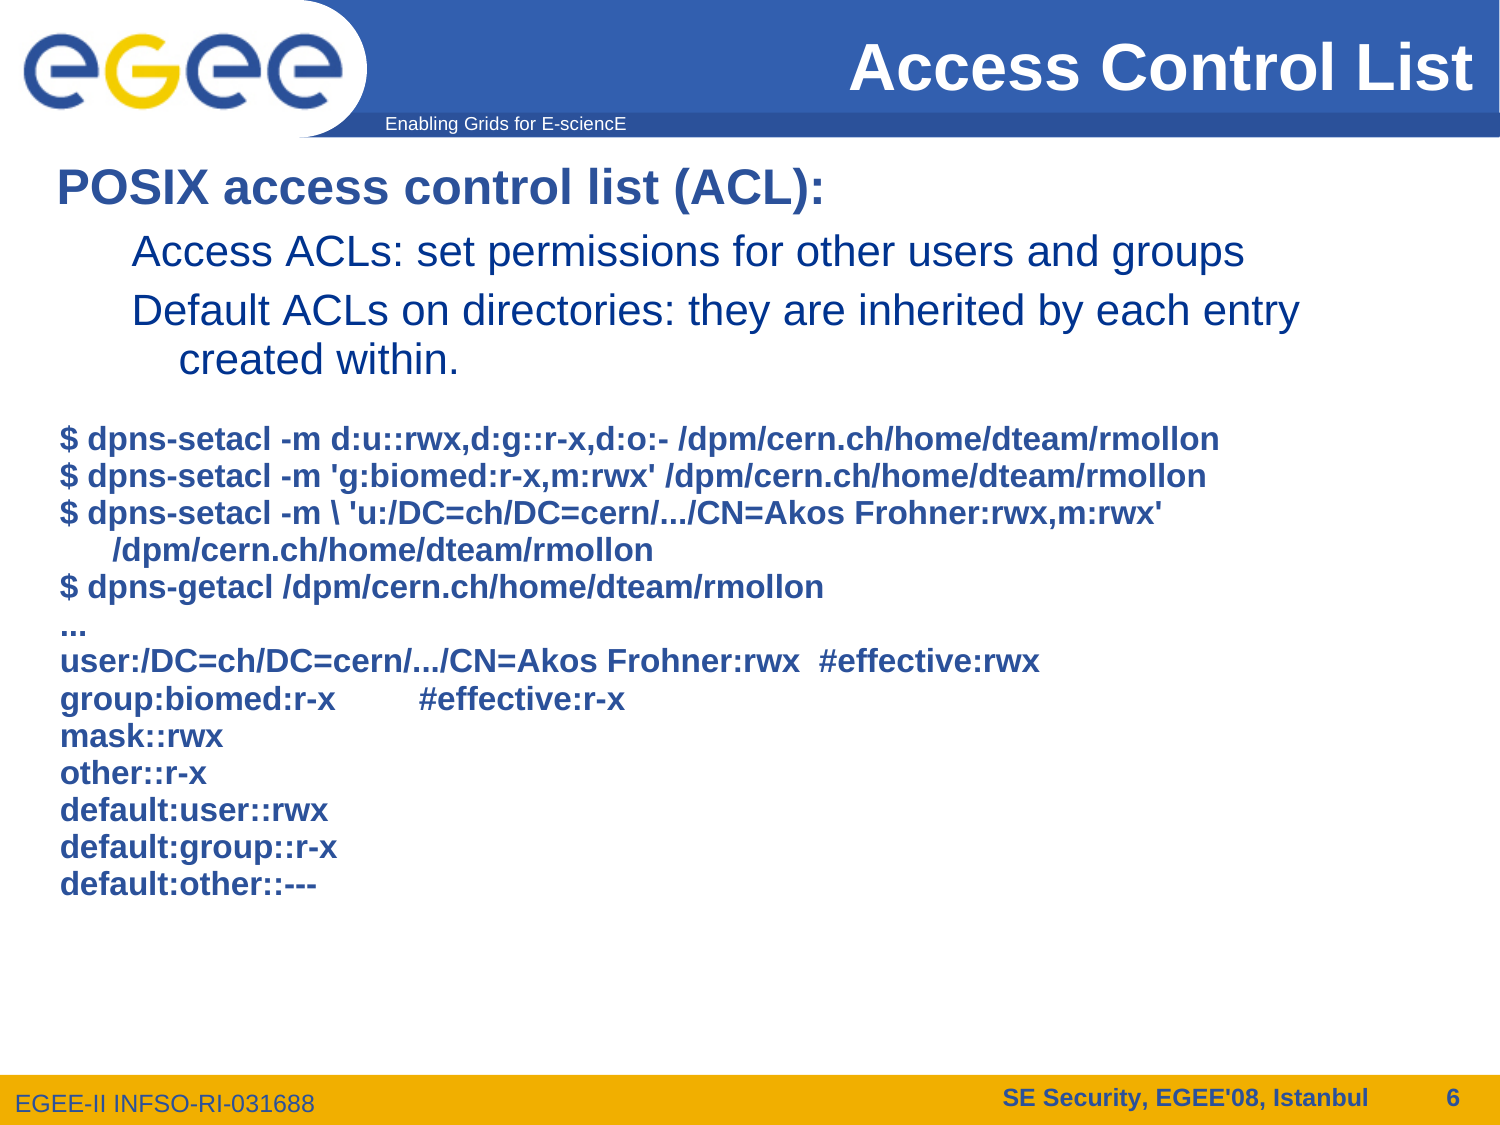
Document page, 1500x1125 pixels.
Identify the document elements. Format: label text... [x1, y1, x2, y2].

picture [18, 30, 349, 112]
list POSIX access control list (ACL): Access ACLs: set permissions for other users and groups Default ACLs on directories: they are inherited by each entry created within. $ dpns-setacl -m d:u::rwx,d:g::r-x,d:o:- /dpm/cern.ch/home/dteam/rmollon $ dpns-setacl -m 'g:biomed:r-x,m:rwx' /dpm/cern.ch/home/dteam/rmollon $ dpns-setacl -m \ 'u:/DC=ch/DC=cern/.../CN=Akos Frohner:rwx,m:rwx' /dpm/cern.ch/home/dteam/rmollon $ dpns-getacl /dpm/cern.ch/home/dteam/rmollon ... user:/DC=ch/DC=cern/.../CN=Akos Frohner:rwx #effective:rwx group:biomed:r-x #effective:r-x mask::rwx other::r-x default:user::rwx default:group::r-x default:other::--- [56, 159, 1466, 1036]
title Access Control List [369, 18, 1475, 117]
